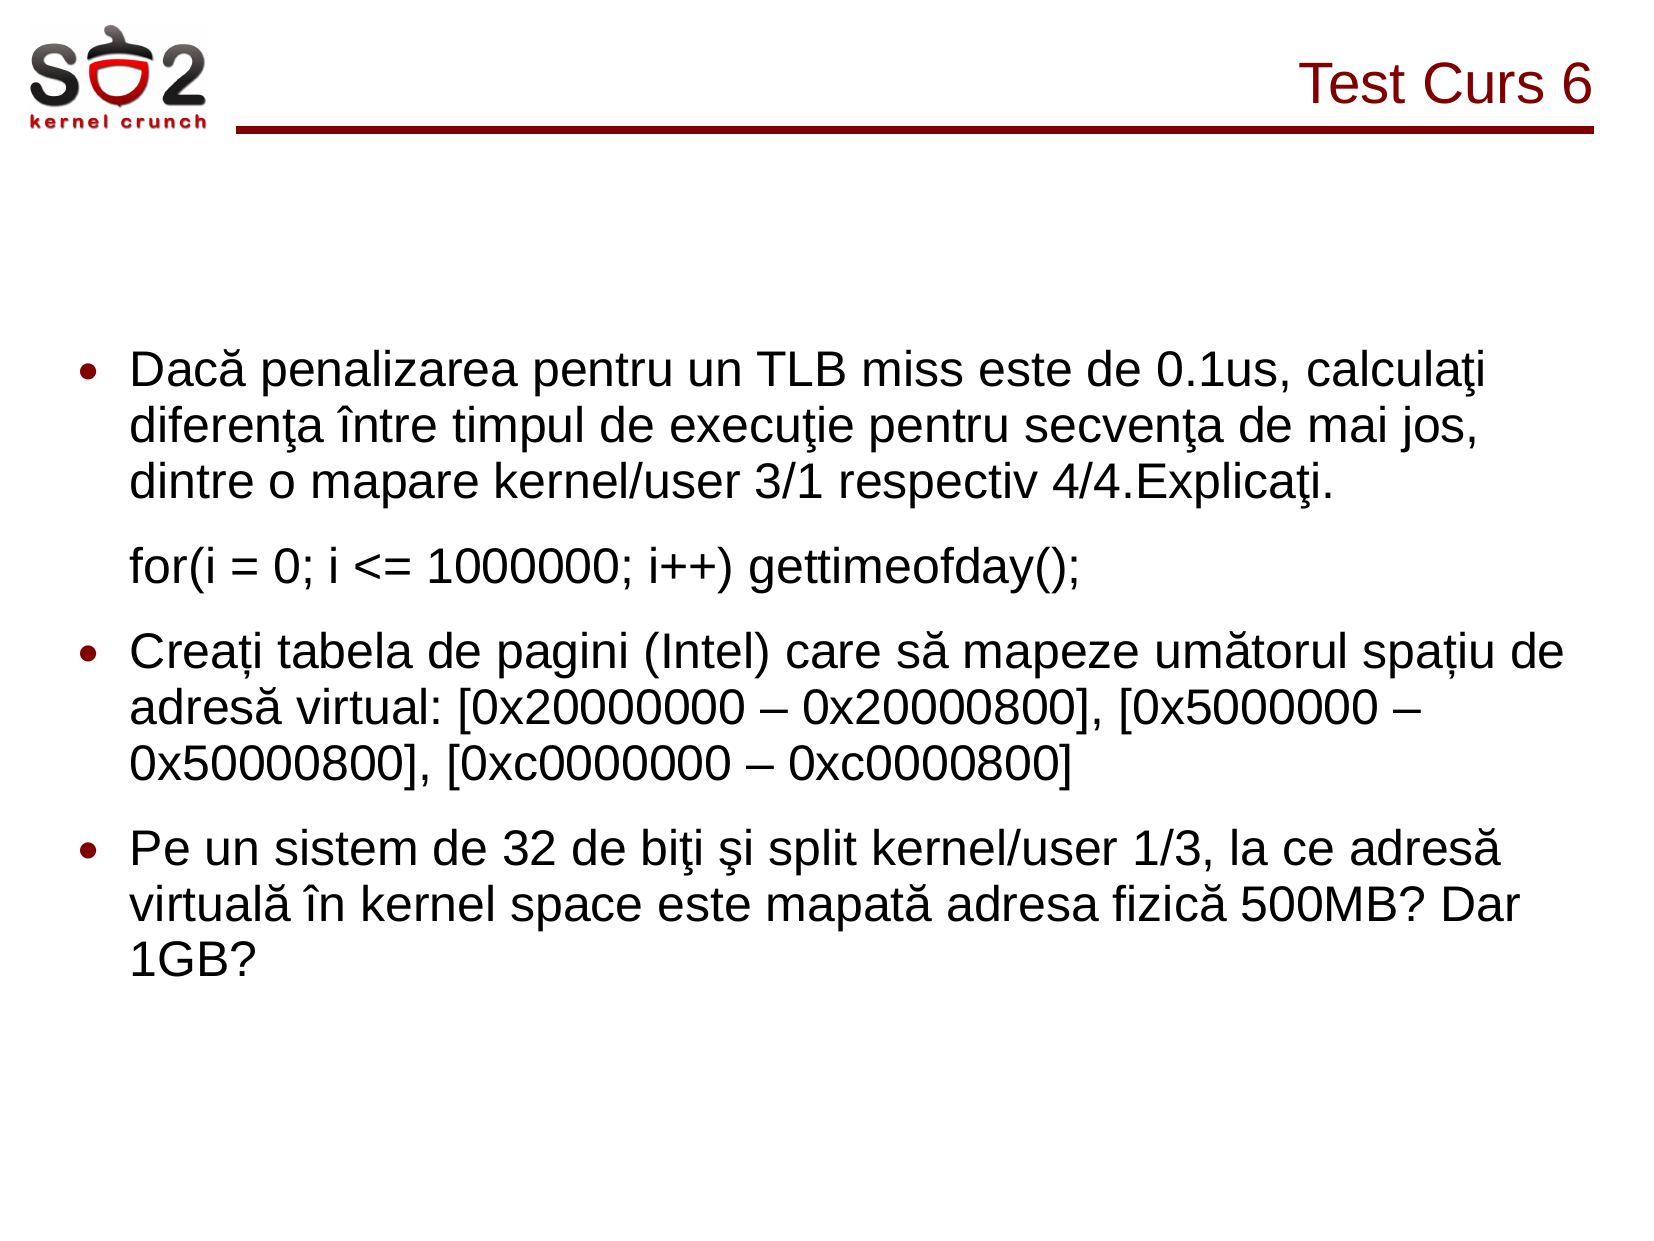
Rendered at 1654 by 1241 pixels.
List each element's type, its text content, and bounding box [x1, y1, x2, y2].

text_box [856, 708, 1300, 779]
title Test Curs 6 [236, 49, 1595, 119]
list Dacă penalizarea pentru un TLB miss este de 0.1us, calculaţi diferenţa între timpul de execuţie pentru secvenţa de mai jos, dintre o mapare kernel/user 3/1 respectiv 4/4.Explicaţi. for(i = 0; i <= 1000000; i++) gettimeofday(); Creați tabela de pagini (Intel) care să mapeze umătorul spațiu de adresă virtual: [0x20000000 – 0x20000800], [0x5000000 – 0x50000800], [0xc0000000 – 0xc0000800] Pe un sistem de 32 de biţi şi split kernel/user 1/3, la ce adresă virtuală în kernel space este mapată adresa fizică 500MB? Dar 1GB? [59, 184, 1595, 1145]
picture [29, 23, 207, 130]
